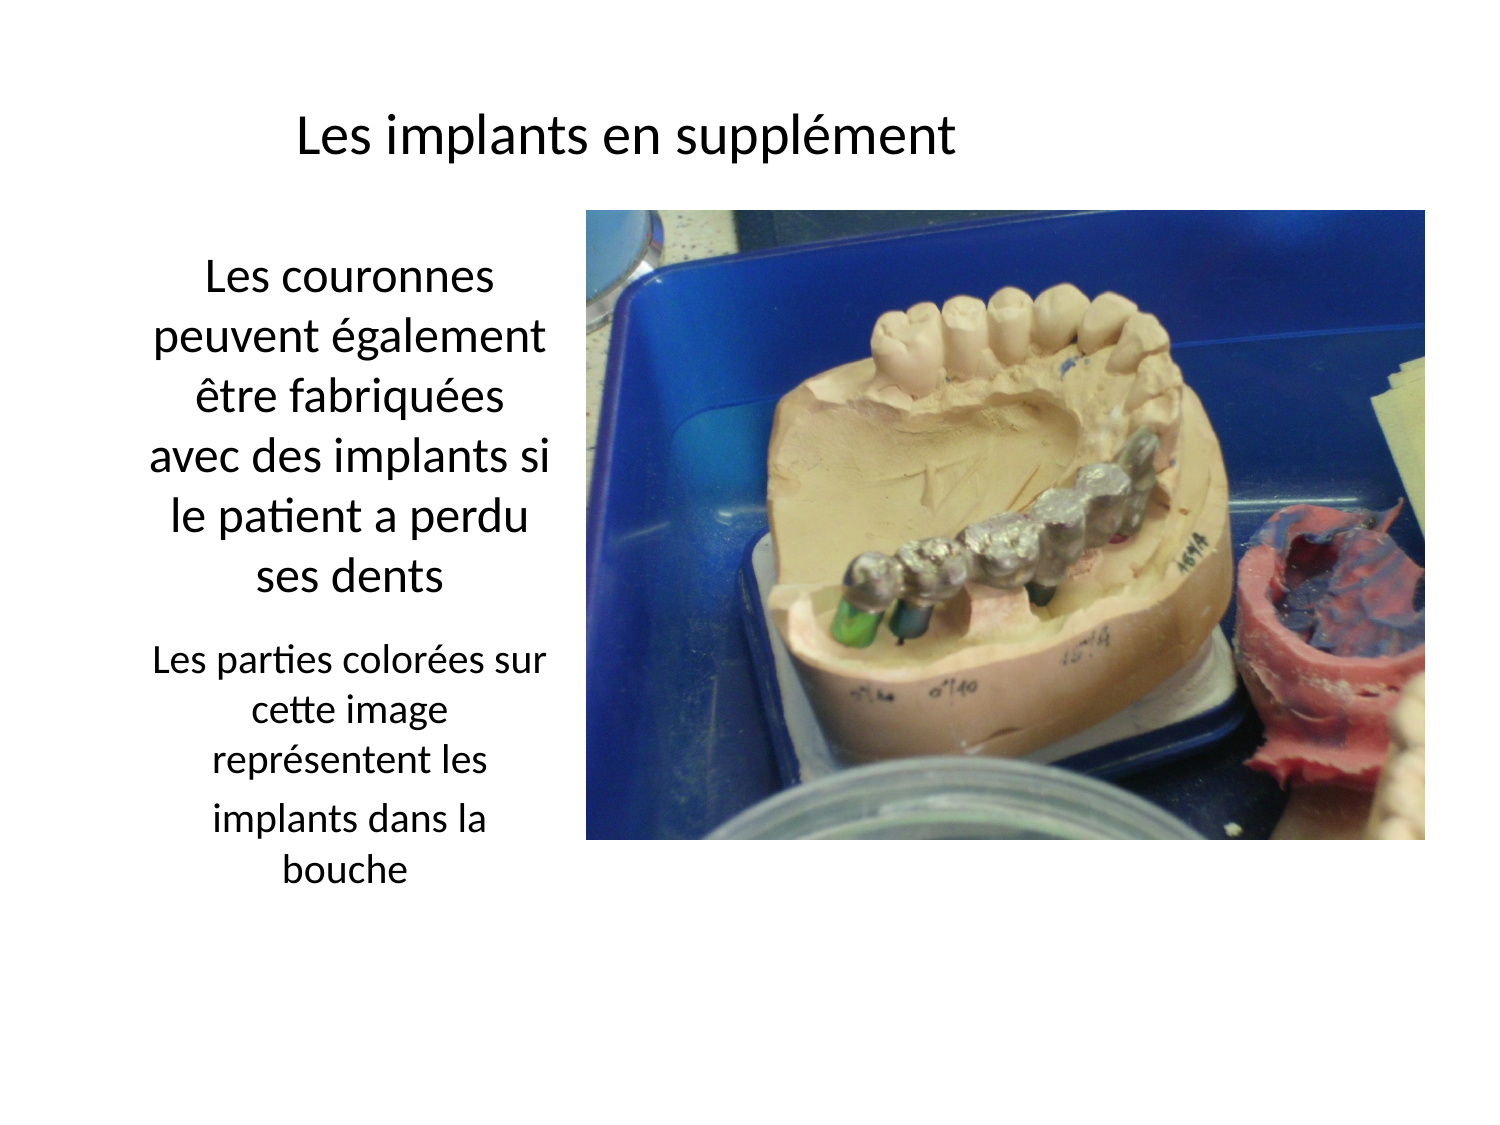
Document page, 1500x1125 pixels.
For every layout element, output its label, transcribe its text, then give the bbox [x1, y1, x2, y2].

picture [586, 210, 1425, 840]
title Les implants en supplément [88, 88, 1166, 280]
list Les couronnes peuvent également être fabriquées avec des implants si le patient a perdu ses dents Les parties colorées sur cette image représentent les implants dans la bouche [75, 235, 569, 1005]
